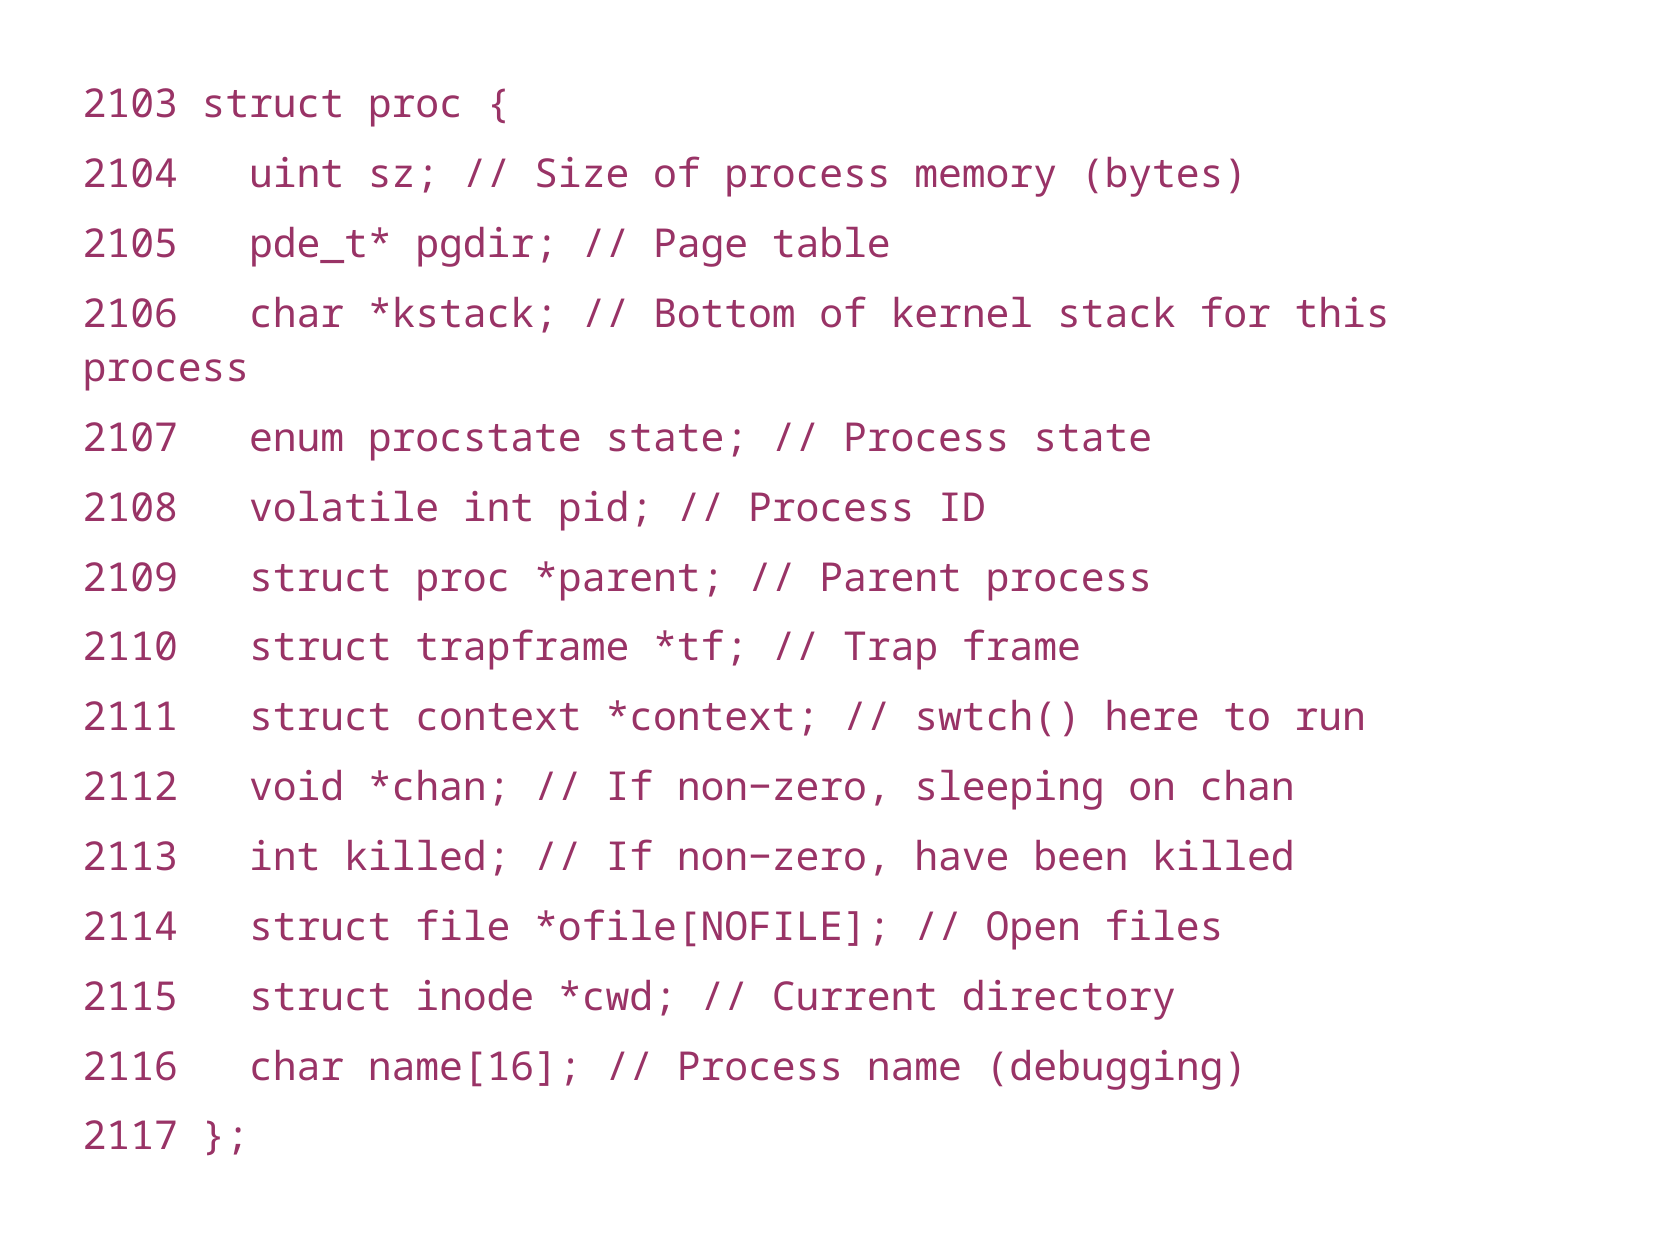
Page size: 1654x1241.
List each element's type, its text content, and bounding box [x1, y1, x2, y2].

list 2103 struct proc { 2104 uint sz; // Size of process memory (bytes) 2105 pde_t* pgdir; // Page table 2106 char *kstack; // Bottom of kernel stack for this process 2107 enum procstate state; // Process state 2108 volatile int pid; // Process ID 2109 struct proc *parent; // Parent process 2110 struct trapframe *tf; // Trap frame 2111 struct context *context; // swtch() here to run 2112 void *chan; // If non−zero, sleeping on chan 2113 int killed; // If non−zero, have been killed 2114 struct file *ofile[NOFILE]; // Open files 2115 struct inode *cwd; // Current directory 2116 char name[16]; // Process name (debugging) 2117 }; [82, 75, 1463, 1163]
